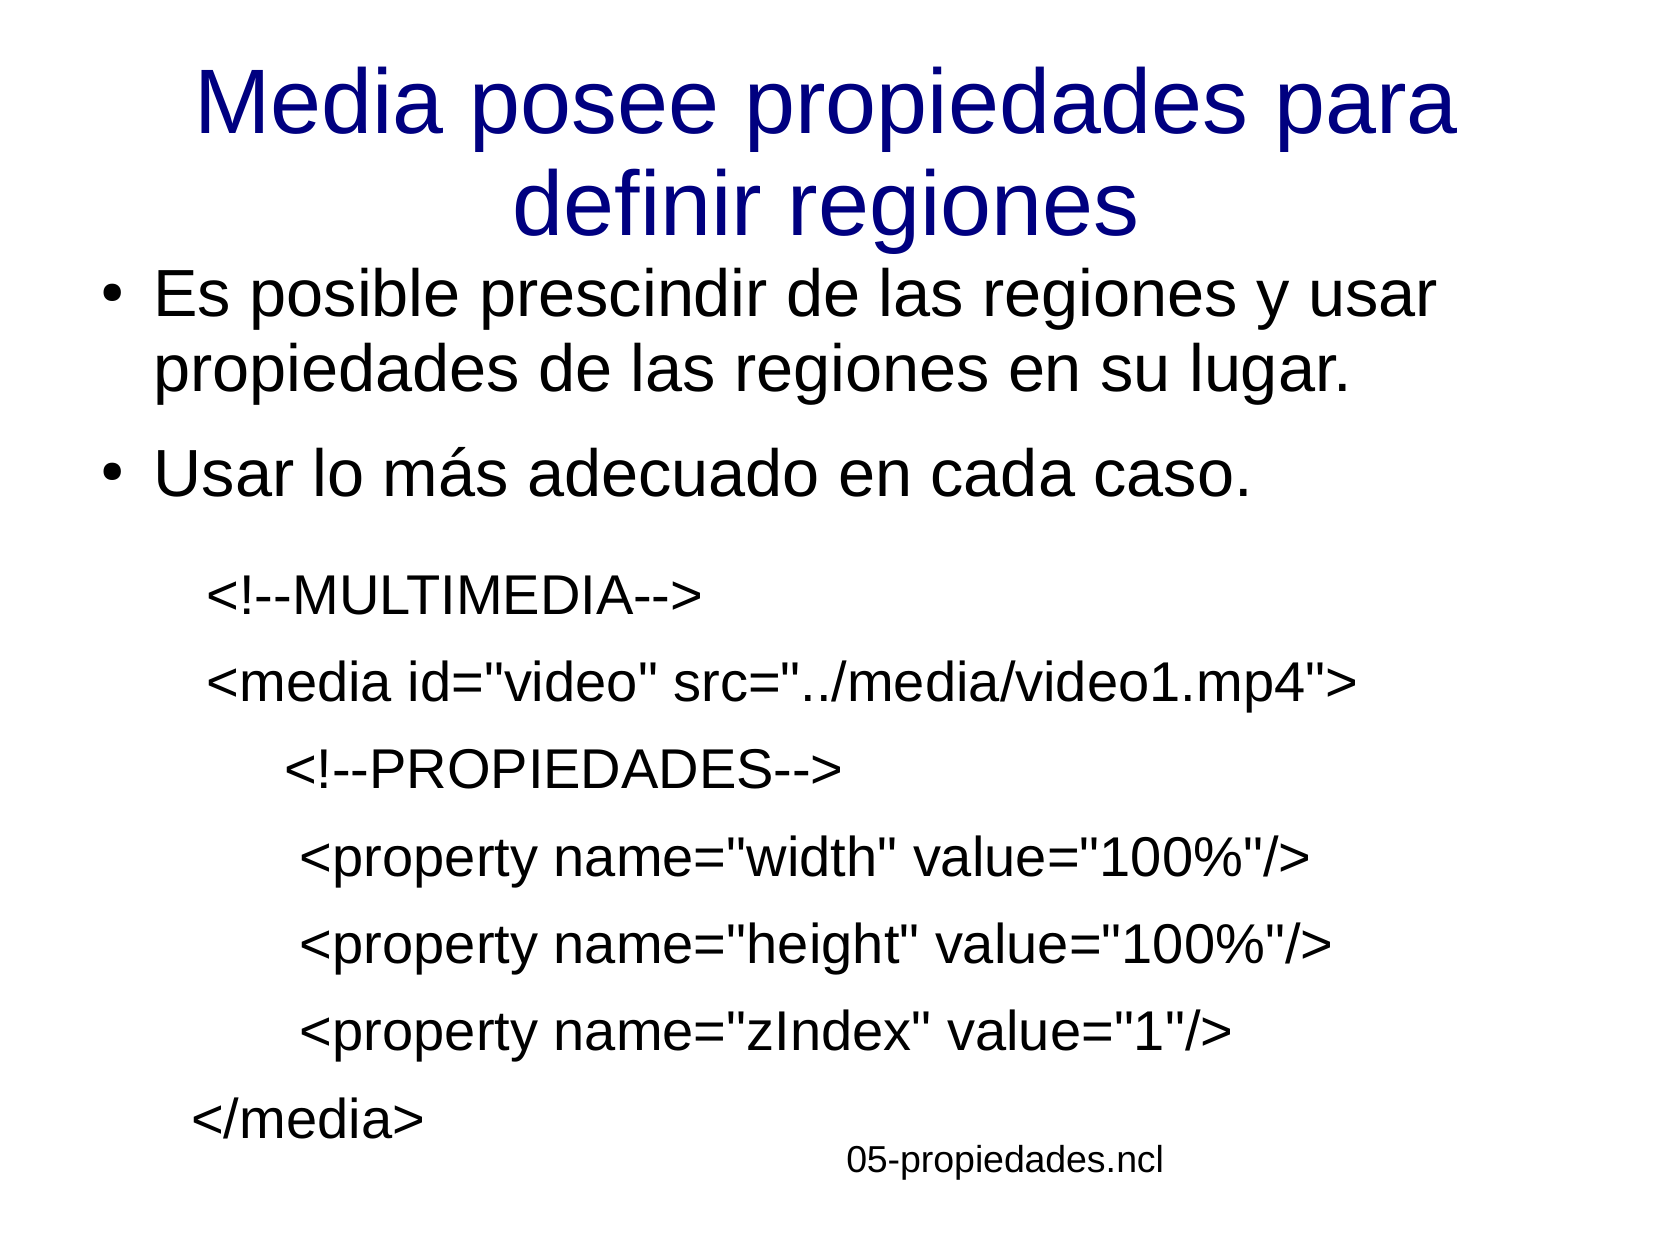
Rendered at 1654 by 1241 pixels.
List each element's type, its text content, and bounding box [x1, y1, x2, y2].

text_box 05-propiedades.ncl [831, 1130, 1179, 1188]
list Es posible prescindir de las regiones y usar propiedades de las regiones en su lugar. Usar lo más adecuado en cada caso. [82, 256, 1538, 976]
title Media posee propiedades para definir regiones [82, 49, 1571, 257]
list <!--MULTIMEDIA--> <media id="video" src="../media/video1.mp4"> <!--PROPIEDADES--> <property name="width" value="100%"/> <property name="height" value="100%"/> <property name="zIndex" value="1"/> </media> [82, 976, 1538, 1160]
